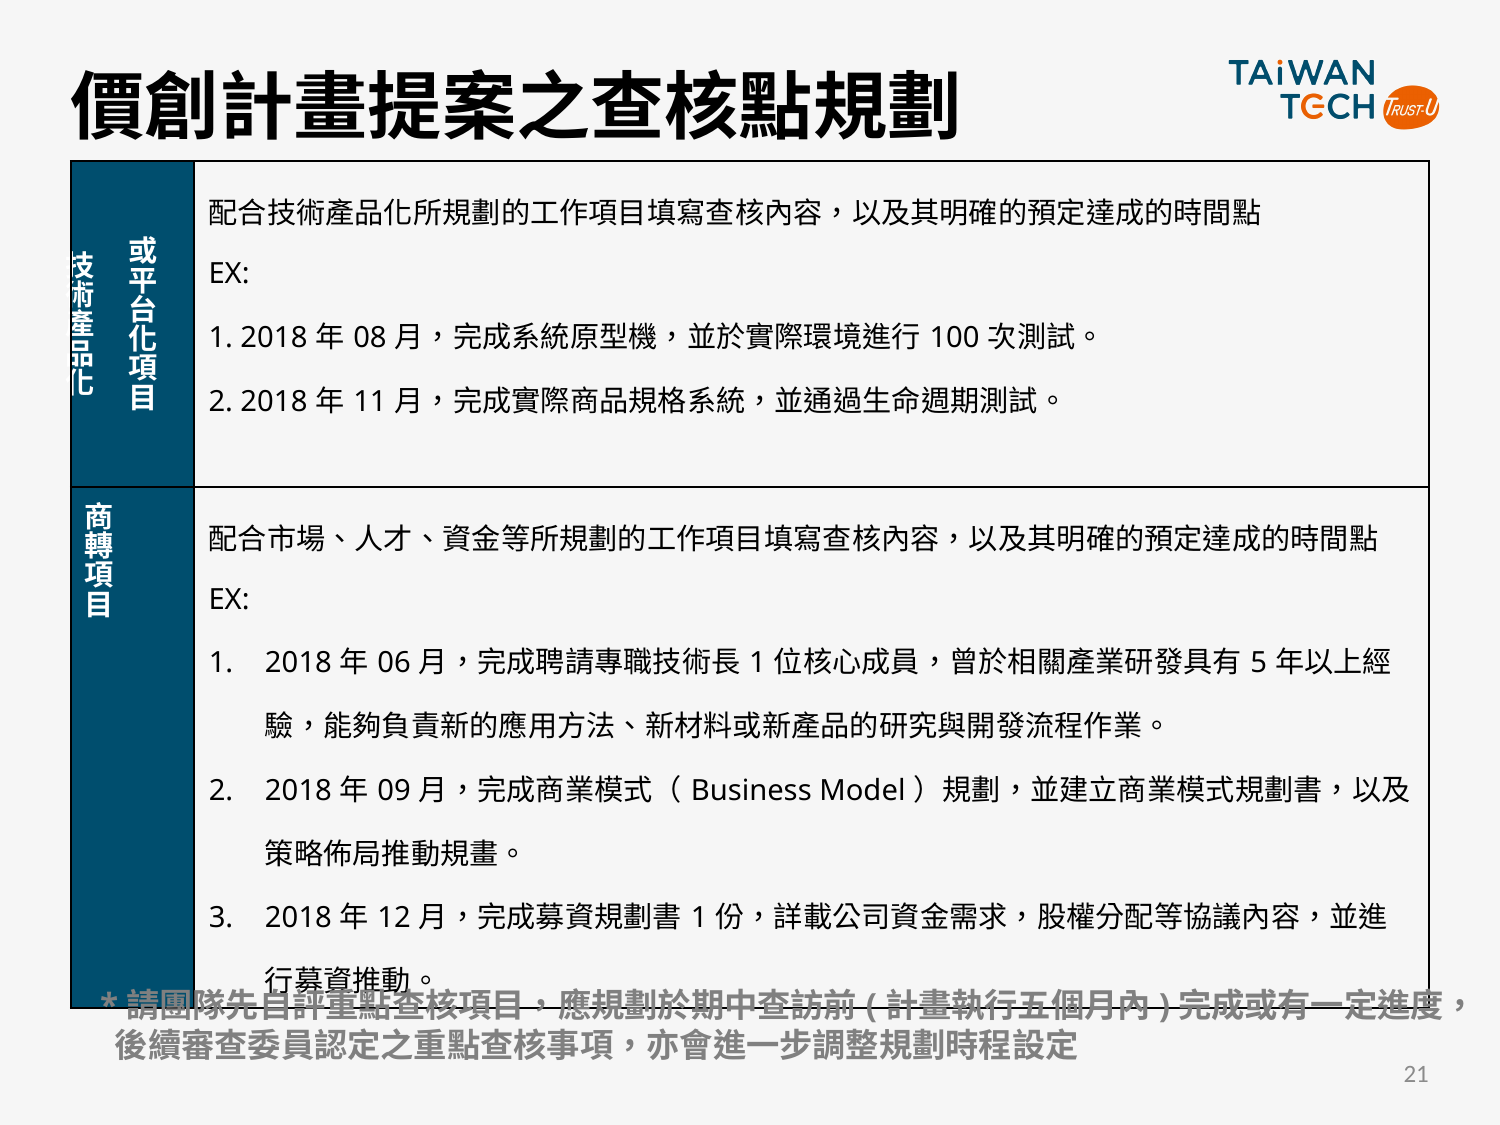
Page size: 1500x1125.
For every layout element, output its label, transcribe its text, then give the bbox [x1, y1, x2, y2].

slide_number <編號> [1106, 1072, 1445, 1103]
table_header 或平台化項目 技術產品化 [72, 162, 193, 486]
table_cell 商轉項目 [72, 488, 193, 976]
text_box *請團隊先自評重點查核項目，應規劃於期中查訪前(計畫執行五個月內)完成或有一定進度，後續審查委員認定之重點查核事項，亦會進一步調整規劃時程設定 [70, 976, 1471, 1072]
table_header 配合技術產品化所規劃的工作項目填寫查核內容，以及其明確的預定達成的時間點 EX: 1. 2018年08月，完成系統原型機，並於實際環境進行100次測試。 2. 2018年11月，完成實際商品規格系統，並通過生命週期測試。 [195, 162, 1428, 486]
table_cell 配合市場、人才、資金等所規劃的工作項目填寫查核內容，以及其明確的預定達成的時間點 EX: 2018年06月，完成聘請專職技術長1位核心成員，曾於相關產業研發具有5年以上經驗，能夠負責新的應用方法、新材料或新產品的研究與開發流程作業。 2018年09月，完成商業模式（Business Model）規劃，並建立商業模式規劃書，以及策略佈局推動規畫。 2018年12月，完成募資規劃書1份，詳載公司資金需求，股權分配等協議內容，並進行募資推動。 [195, 488, 1428, 976]
title 價創計畫提案之查核點規劃 [55, 33, 1444, 156]
